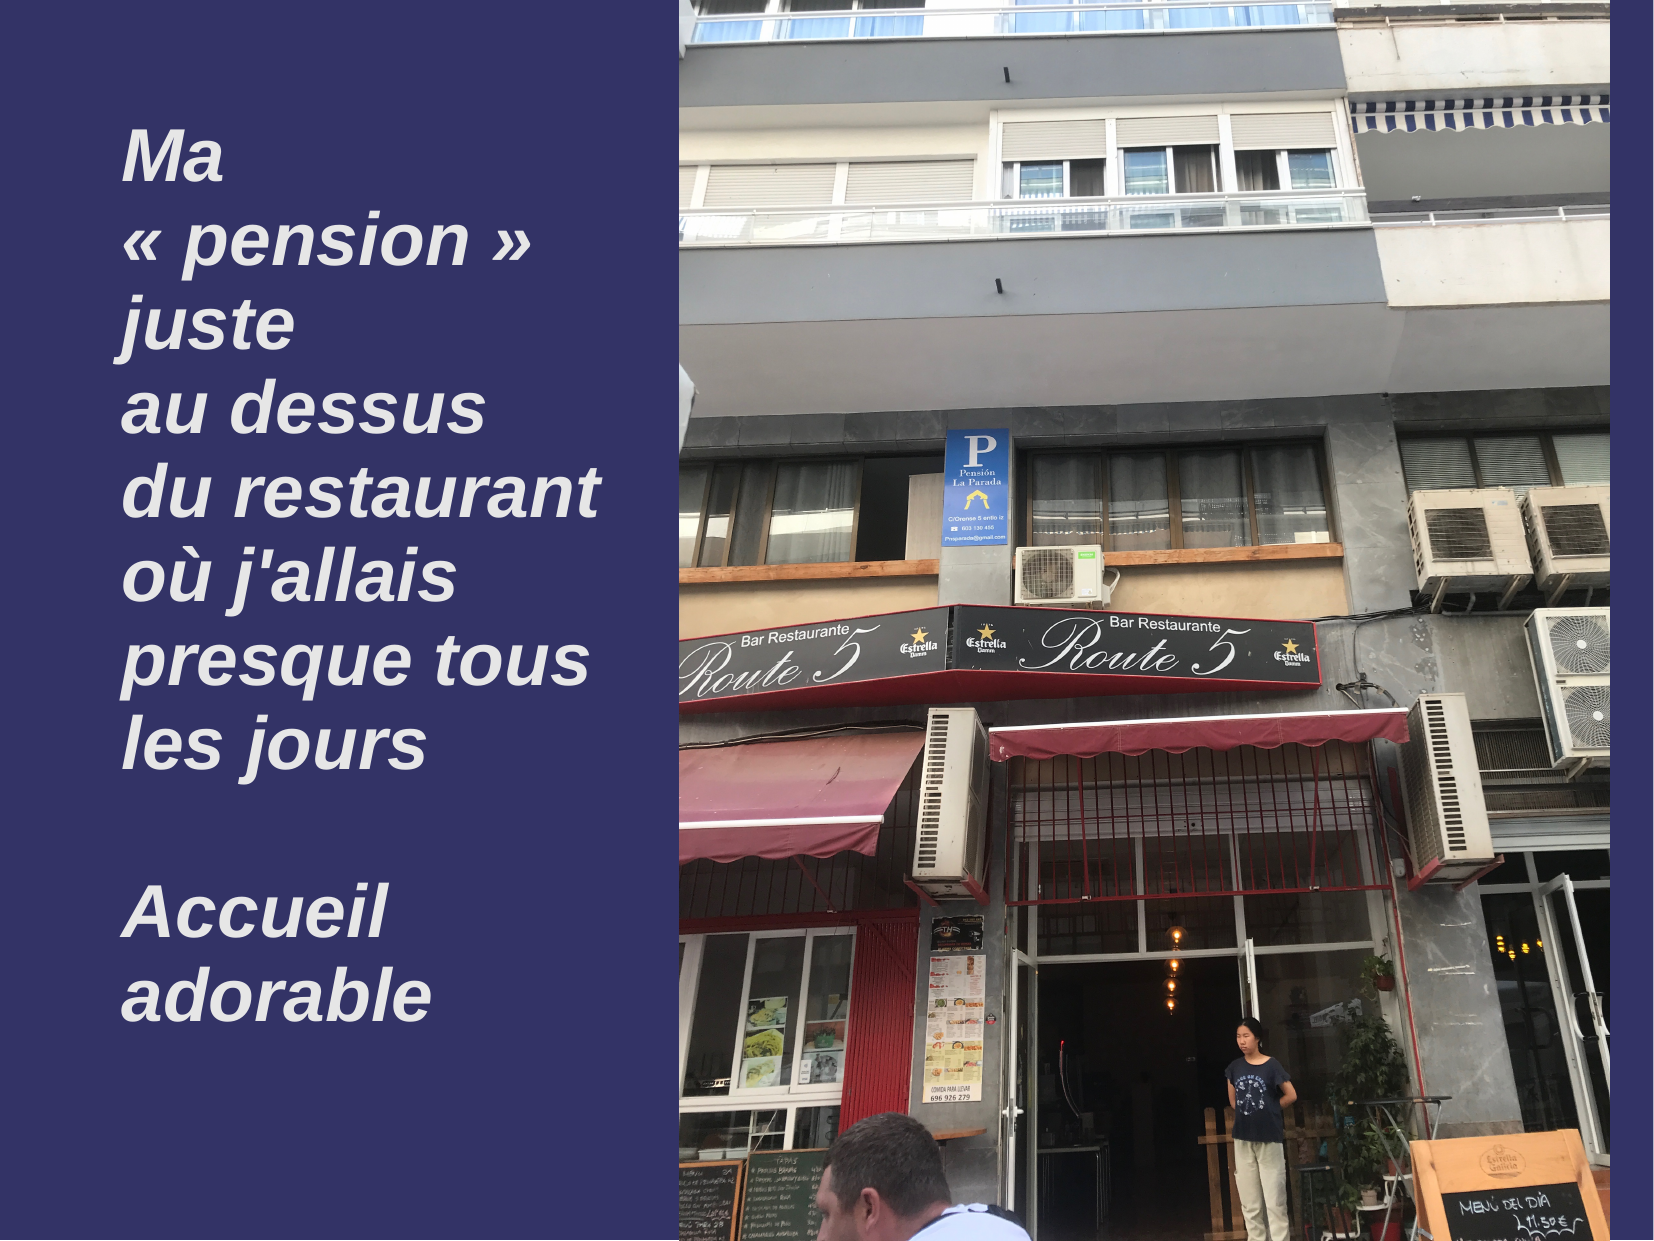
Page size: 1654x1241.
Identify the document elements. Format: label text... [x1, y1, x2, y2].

picture [679, 0, 1610, 1241]
title Ma « pension » juste au dessus du restaurant où j'allais presque tous les jours Accueil adorable [121, 29, 650, 1123]
